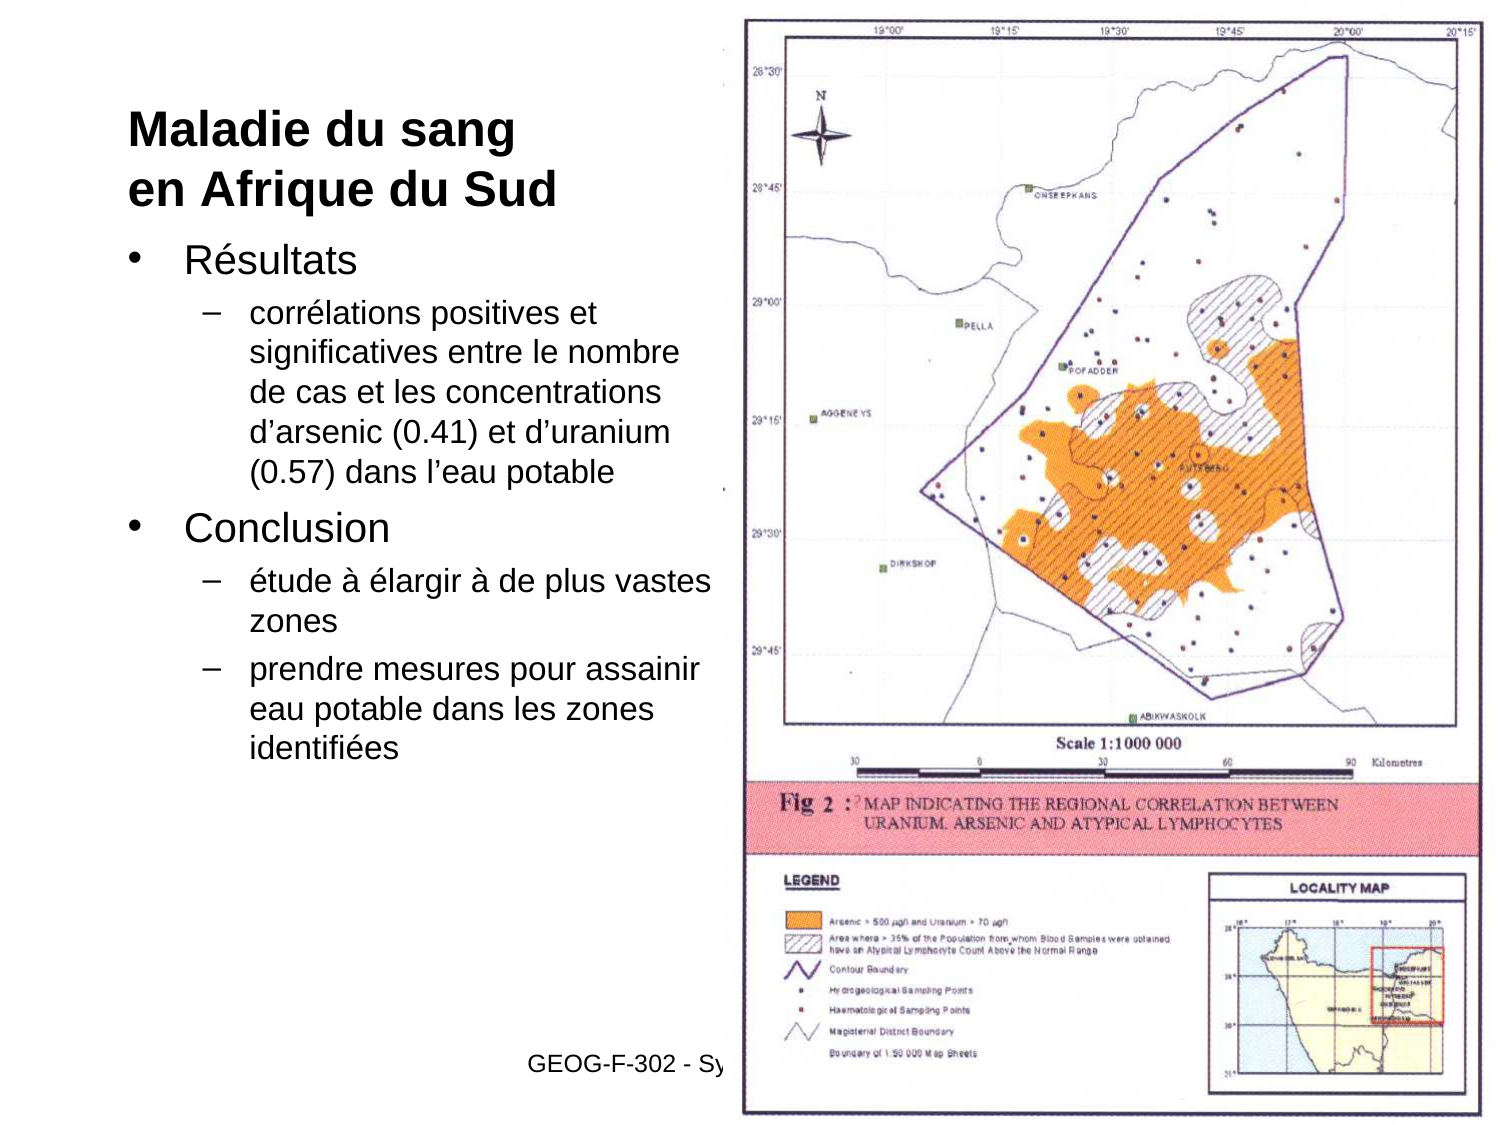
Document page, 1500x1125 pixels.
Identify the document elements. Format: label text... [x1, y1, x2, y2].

text_box GEOG-F-302 - Système d'Information Géographique - Eléonore WOLFF [512, 1026, 723, 1101]
title Maladie du sang en Afrique du Sud [112, 88, 723, 224]
list Résultats corrélations positives et significatives entre le nombre de cas et les concentrations d’arsenic (0.41) et d’uranium (0.57) dans l’eau potable Conclusion étude à élargir à de plus vastes zones prendre mesures pour assainir eau potable dans les zones identifiées [112, 224, 723, 1026]
picture [723, 0, 1500, 1125]
